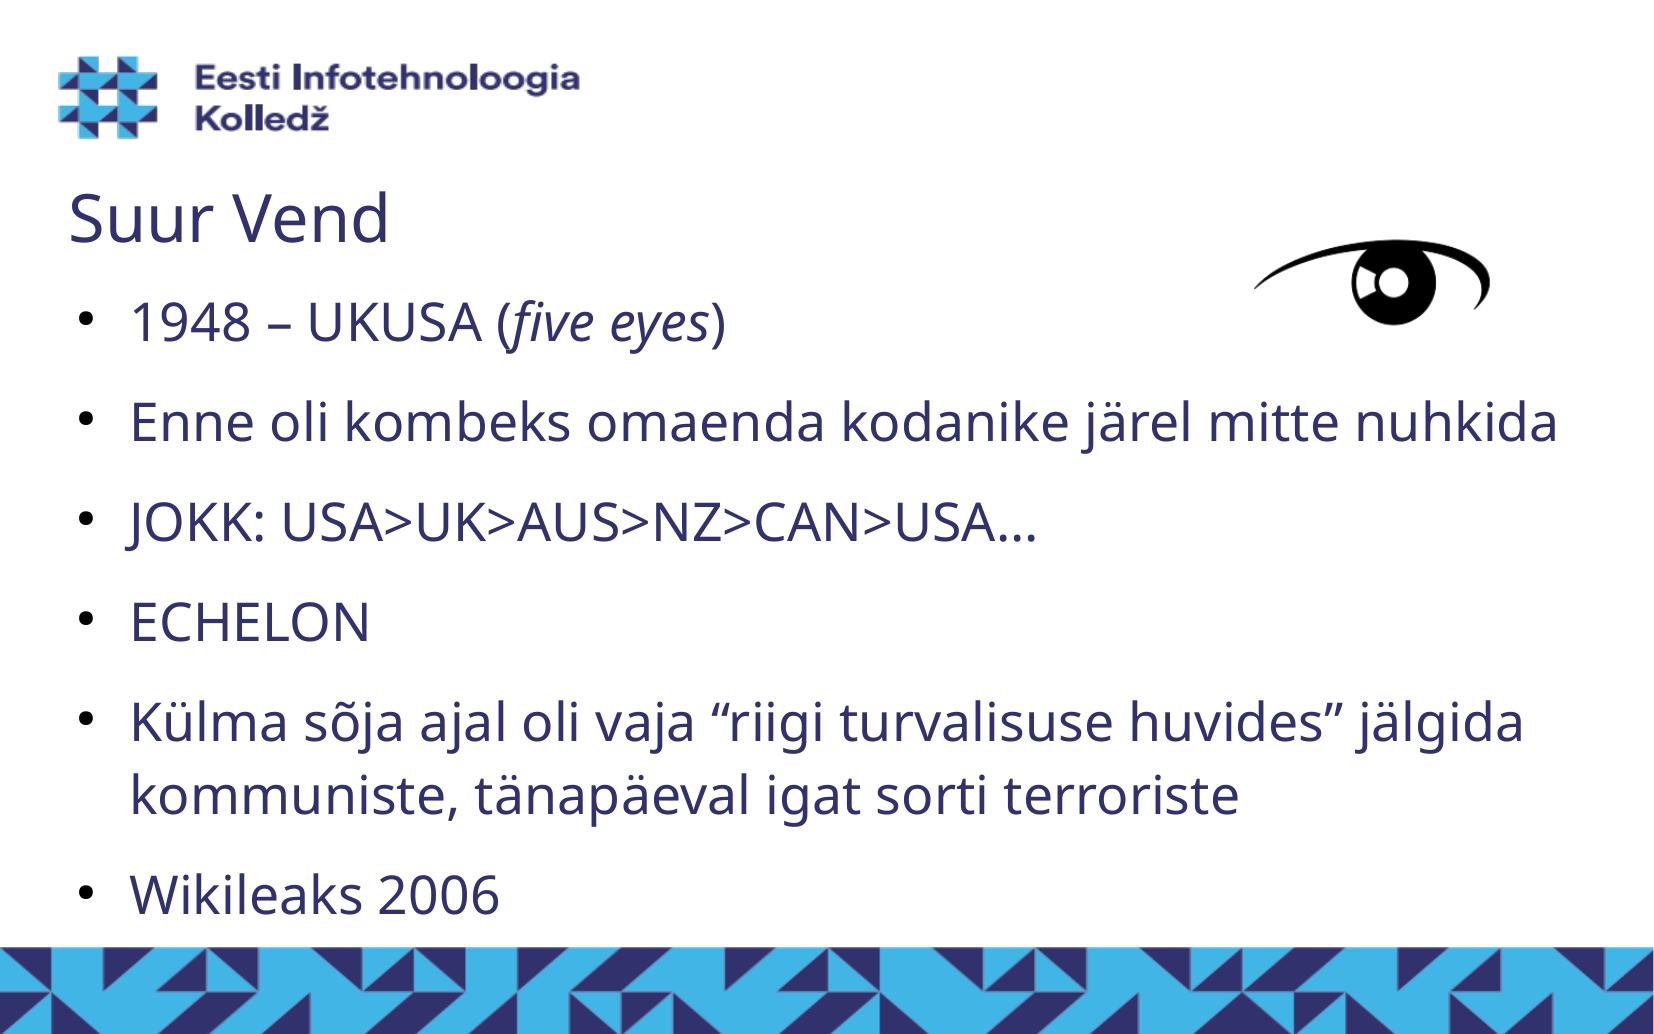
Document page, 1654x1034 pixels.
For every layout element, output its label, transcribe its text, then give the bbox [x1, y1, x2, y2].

title Suur Vend [68, 147, 1536, 283]
picture [1251, 234, 1493, 331]
list 1948 – UKUSA (five eyes) Enne oli kombeks omaenda kodanike järel mitte nuhkida JOKK: USA>UK>AUS>NZ>CAN>USA… ECHELON Külma sõja ajal oli vaja “riigi turvalisuse huvides” jälgida kommuniste, tänapäeval igat sorti terroriste Wikileaks 2006 [59, 283, 1595, 936]
